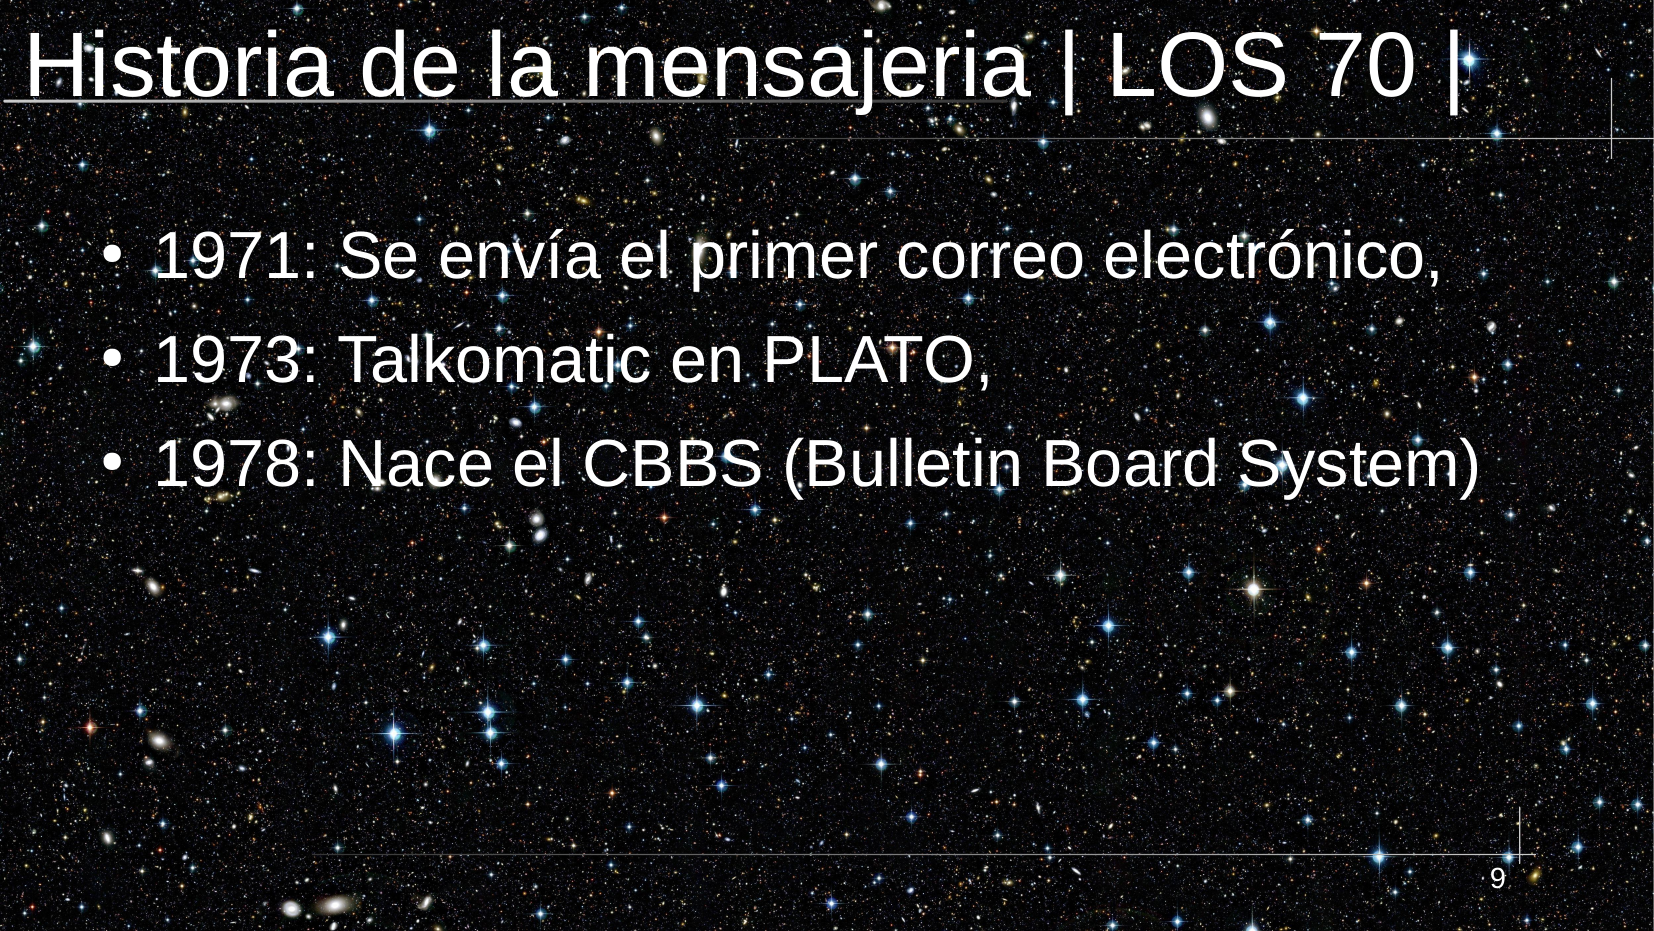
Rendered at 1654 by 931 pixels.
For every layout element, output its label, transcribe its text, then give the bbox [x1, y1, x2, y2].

picture [0, 0, 1654, 931]
title Historia de la mensajeria | LOS 70 | [23, 11, 1589, 119]
list 1971: Se envía el primer correo electrónico, 1973: Talkomatic en PLATO, 1978: Nace el CBBS (Bulletin Board System) [82, 217, 1565, 758]
